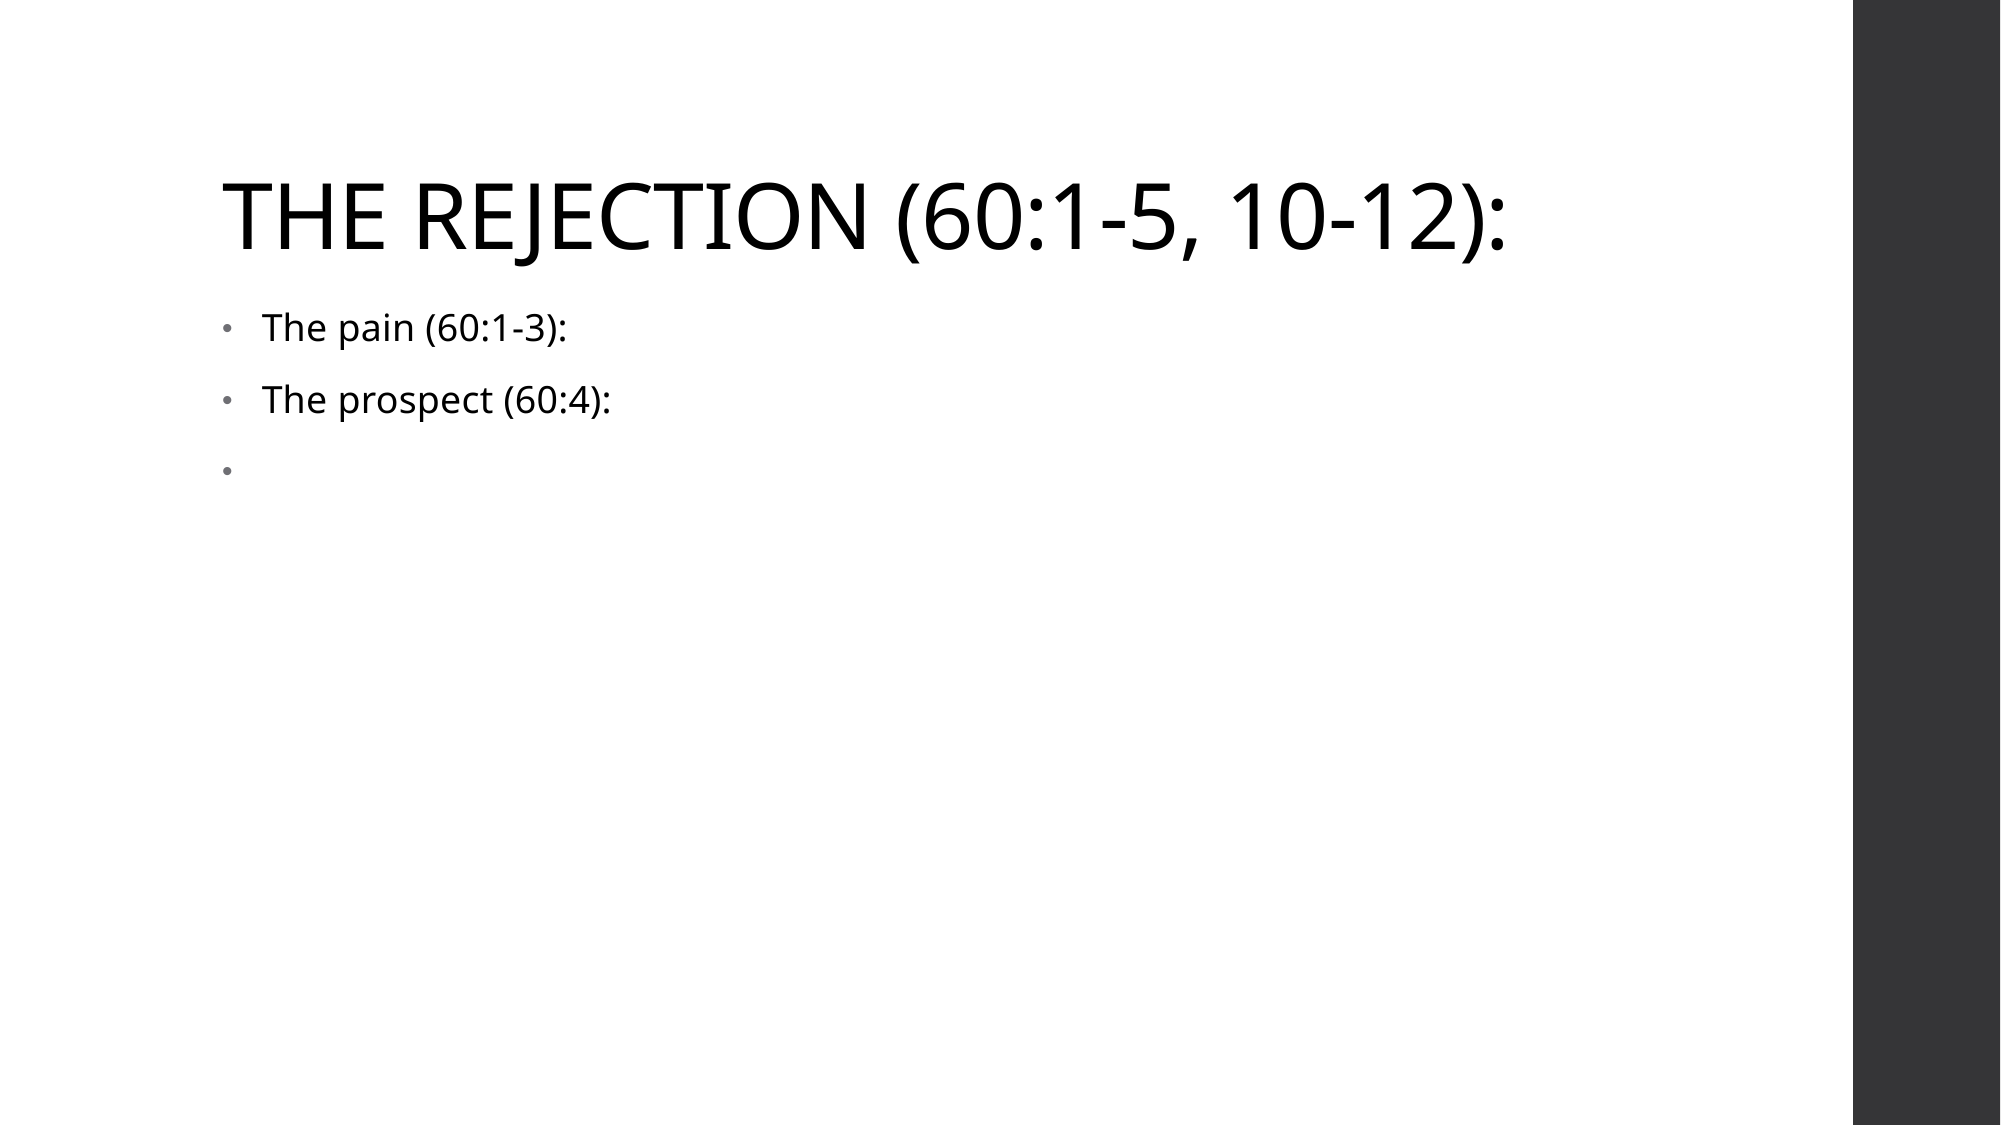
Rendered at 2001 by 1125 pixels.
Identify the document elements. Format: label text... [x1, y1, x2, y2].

title THE REJECTION (60:1-5, 10-12): [206, 60, 1797, 278]
list The pain (60:1-3): The prospect (60:4): [206, 299, 1617, 1014]
